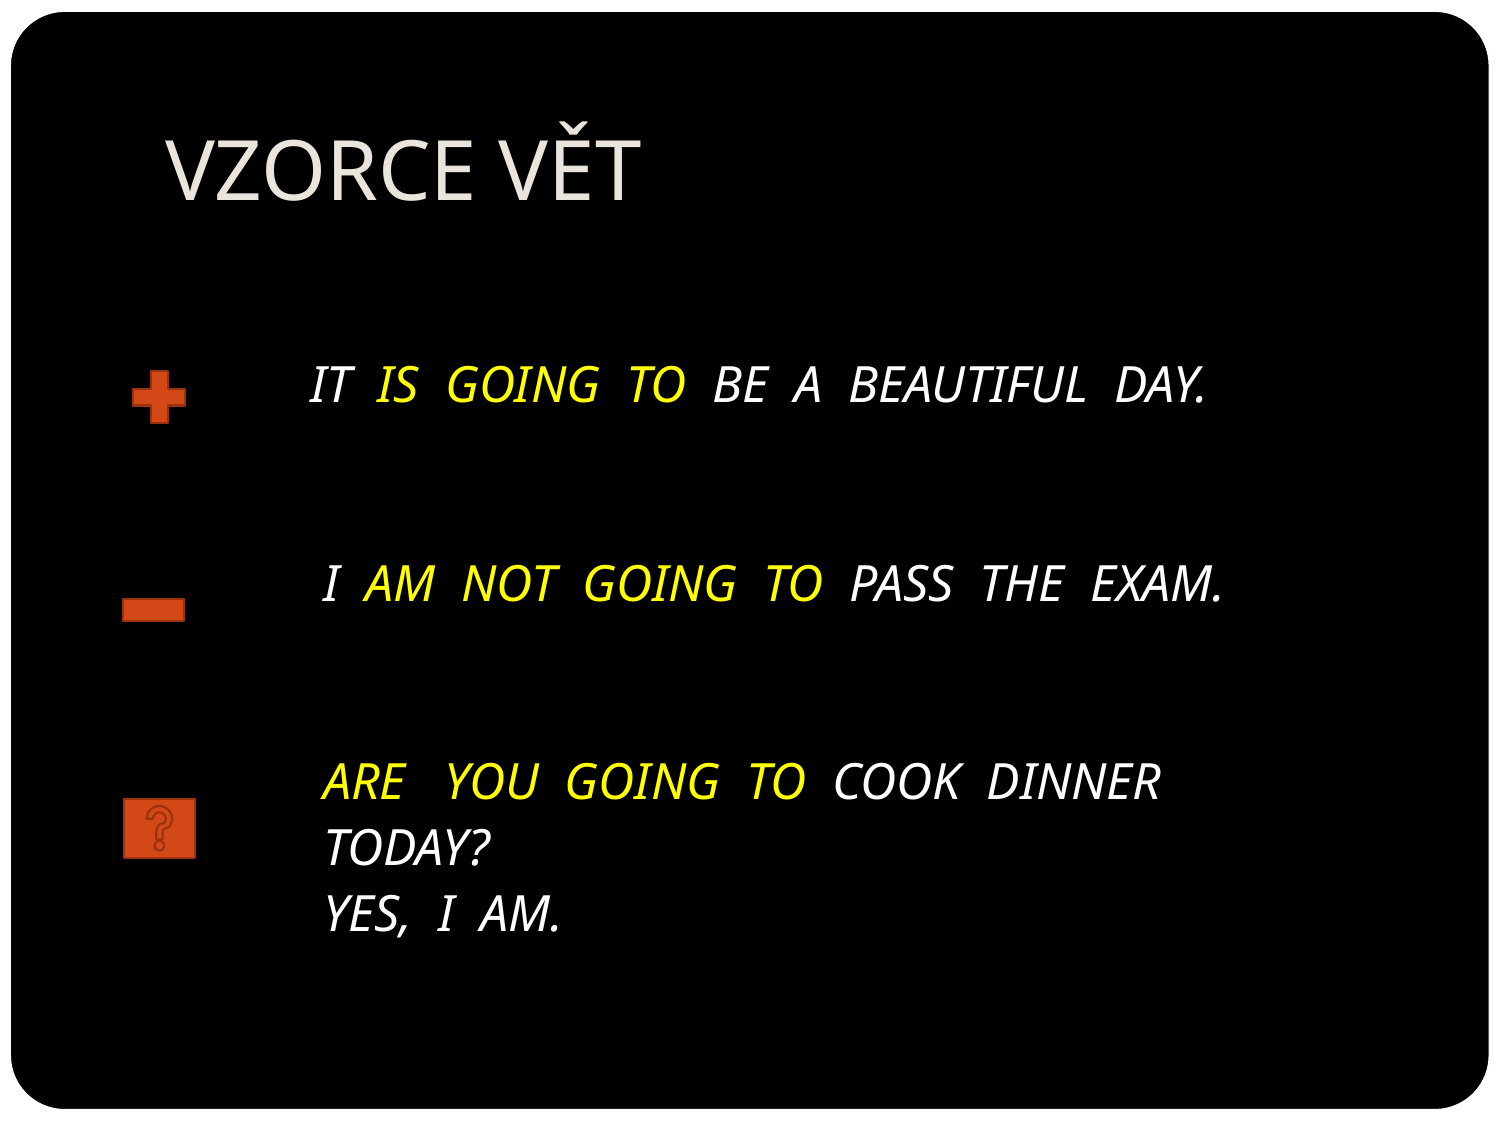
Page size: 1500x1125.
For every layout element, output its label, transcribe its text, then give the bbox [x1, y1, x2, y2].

title VZORCE VĚT [150, 45, 1426, 233]
list IT IS GOING TO BE A BEAUTIFUL DAY. I AM NOT GOING TO PASS THE EXAM. ARE YOU GOING TO COOK DINNER TODAY? YES, I AM. [159, 219, 1435, 970]
text_box [133, 371, 186, 424]
text_box [123, 798, 195, 858]
text_box [123, 599, 184, 621]
